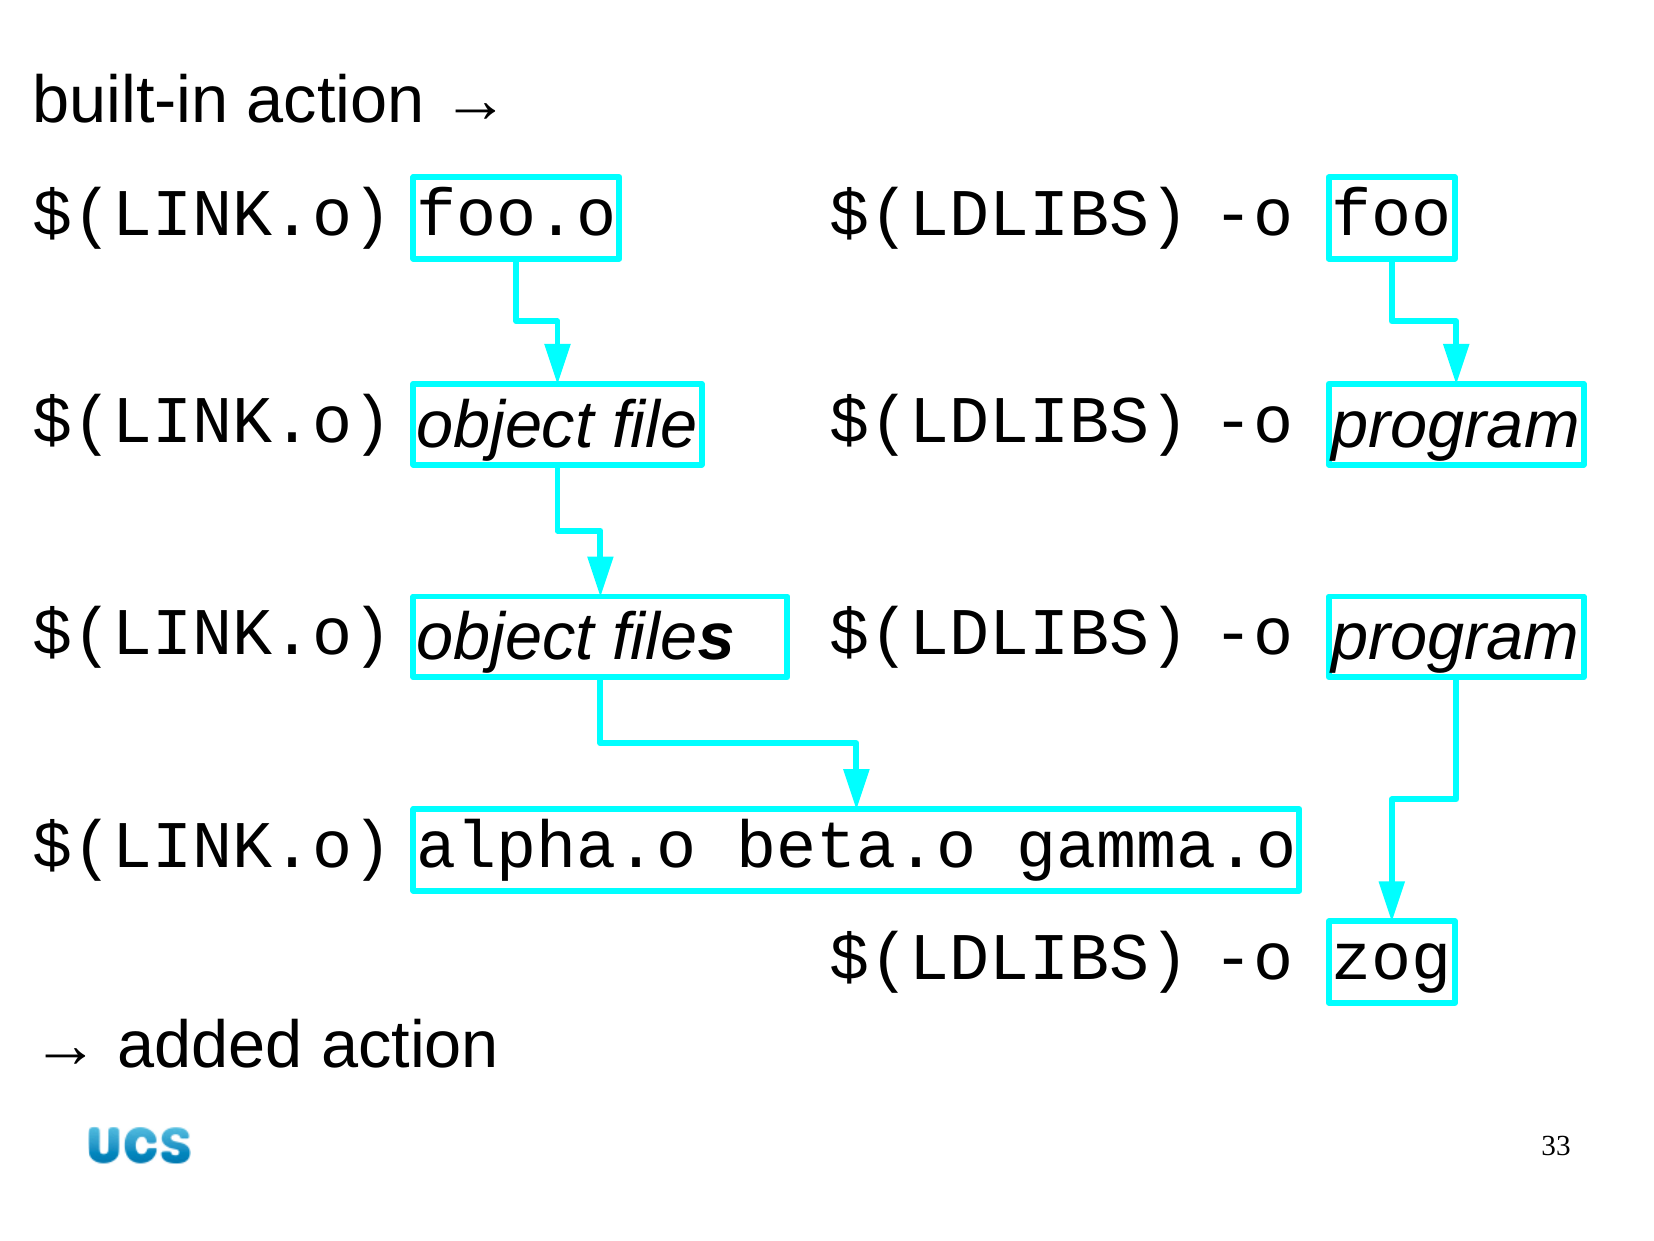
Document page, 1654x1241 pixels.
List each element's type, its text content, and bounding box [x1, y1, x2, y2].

text_box foo [1328, 177, 1455, 259]
text_box $(LDLIBS) [826, 177, 1193, 259]
text_box alpha.o beta.o gamma.o [413, 809, 1300, 891]
text_box -o [1210, 383, 1297, 466]
text_box program [1328, 383, 1584, 465]
text_box built-in action → [29, 59, 515, 140]
text_box object files [413, 596, 788, 678]
text_box $(LINK.o) [29, 177, 396, 259]
text_box zog [1328, 921, 1455, 1003]
text_box -o [1210, 921, 1297, 1003]
text_box object file [413, 383, 702, 465]
text_box $(LDLIBS) [826, 383, 1193, 466]
text_box → added action [29, 1003, 505, 1085]
text_box -o [1210, 177, 1297, 259]
text_box -o [1210, 596, 1297, 678]
text_box foo.o [413, 177, 620, 259]
text_box $(LINK.o) [29, 596, 396, 678]
text_box $(LDLIBS) [826, 921, 1193, 1003]
text_box program [1328, 596, 1584, 678]
picture [88, 1126, 191, 1165]
text_box $(LDLIBS) [826, 596, 1193, 678]
text_box $(LINK.o) [29, 809, 396, 891]
text_box $(LINK.o) [29, 383, 396, 466]
